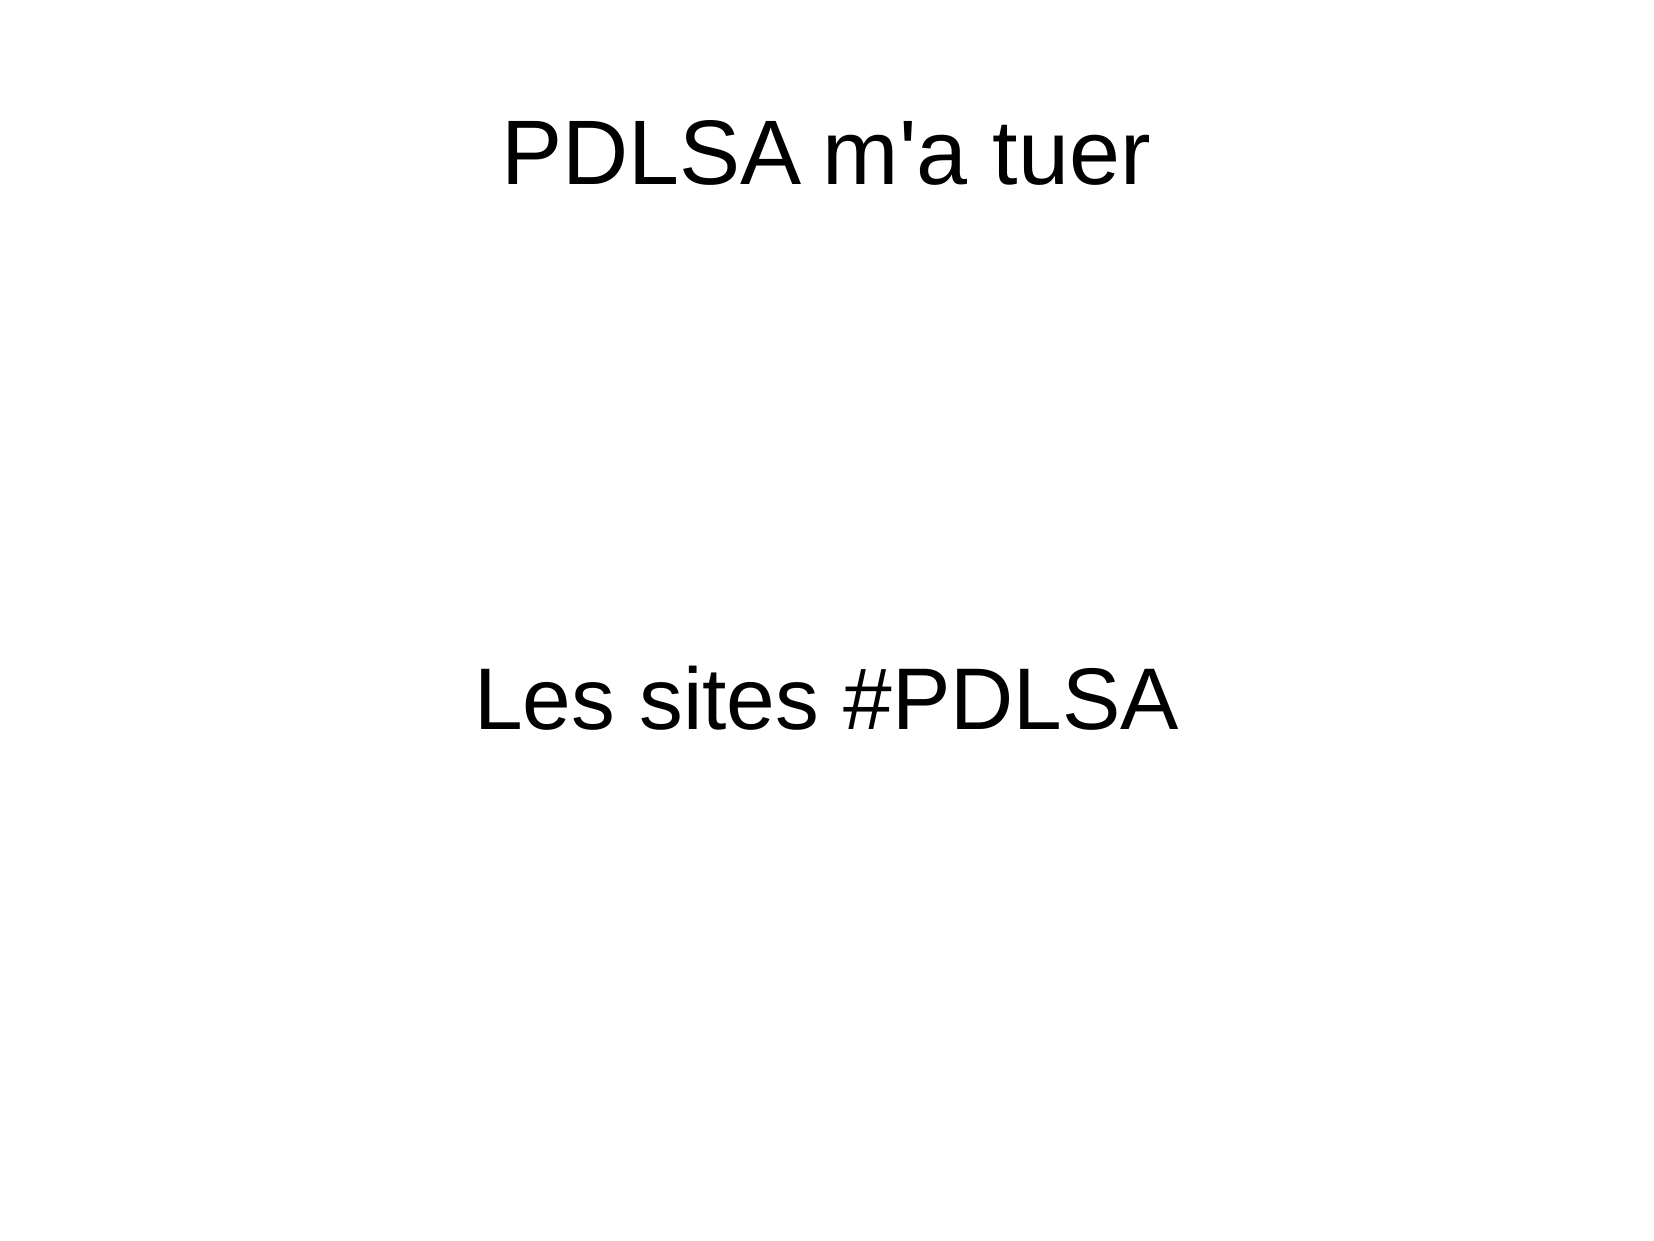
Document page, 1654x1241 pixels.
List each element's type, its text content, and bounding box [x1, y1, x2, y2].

subtitle Les sites #PDLSA [82, 297, 1571, 1102]
title PDLSA m'a tuer [82, 56, 1571, 250]
